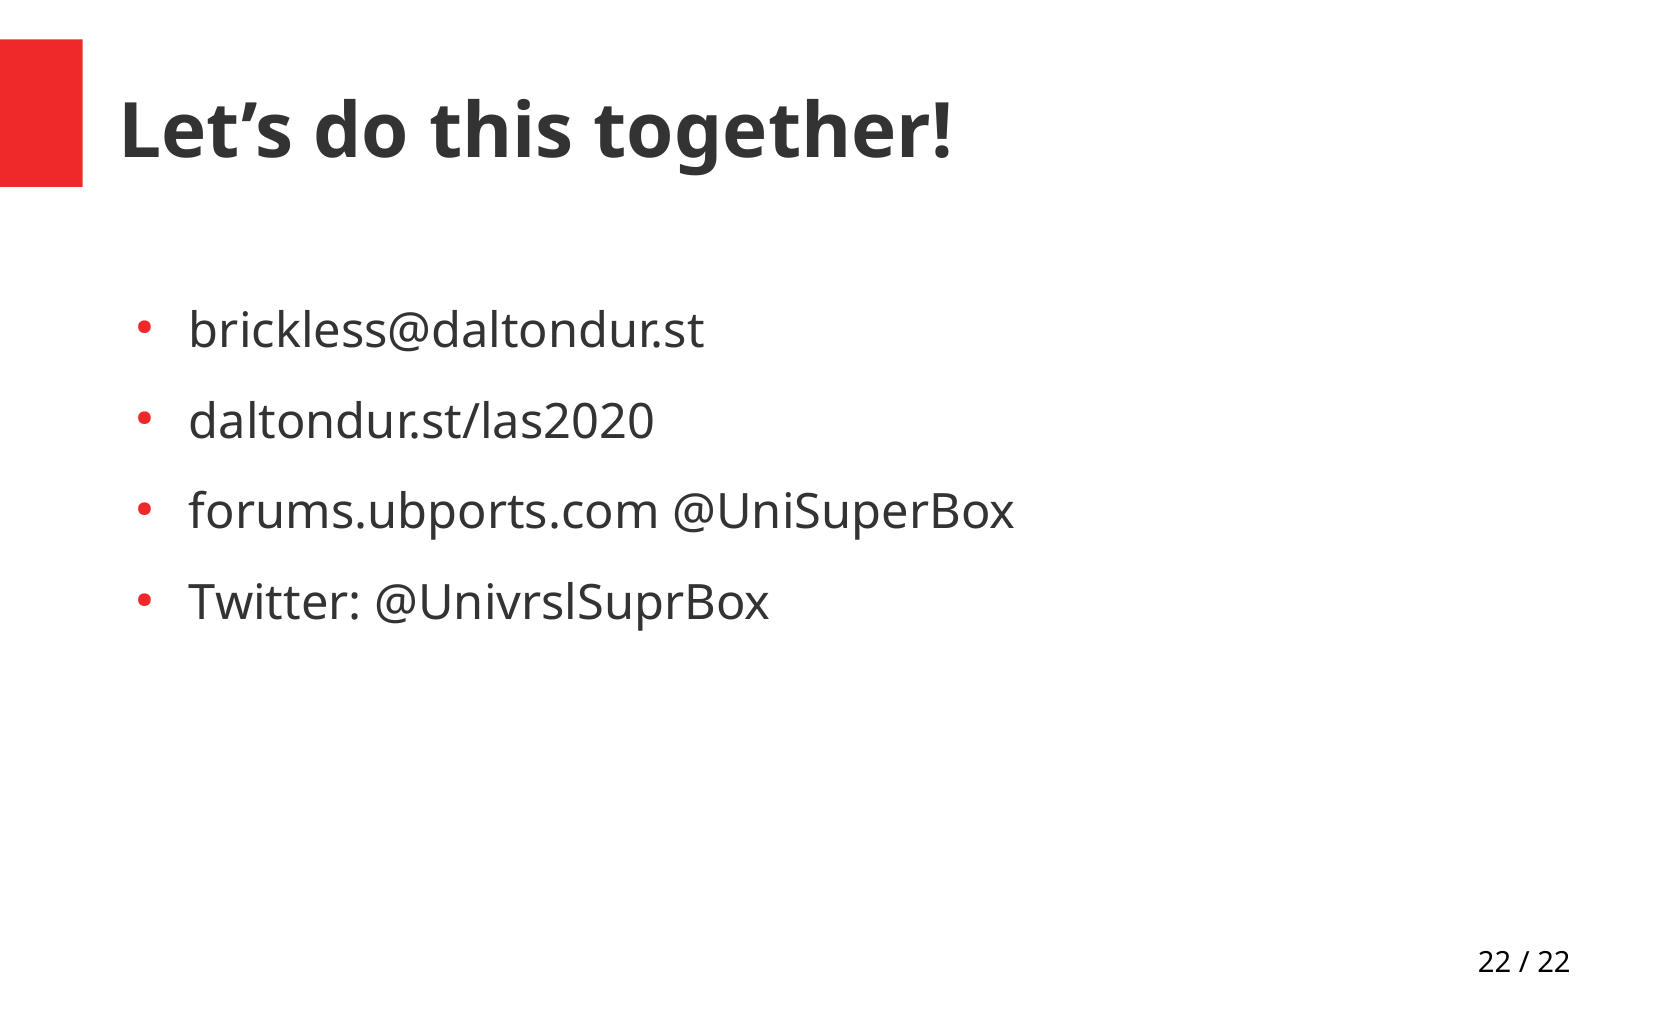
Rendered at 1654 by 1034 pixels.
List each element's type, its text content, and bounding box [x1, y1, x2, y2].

title Let’s do this together! [118, 41, 1571, 214]
list brickless@daltondur.st daltondur.st/las2020 forums.ubports.com @UniSuperBox Twitter: @UnivrslSuprBox [118, 295, 1536, 895]
